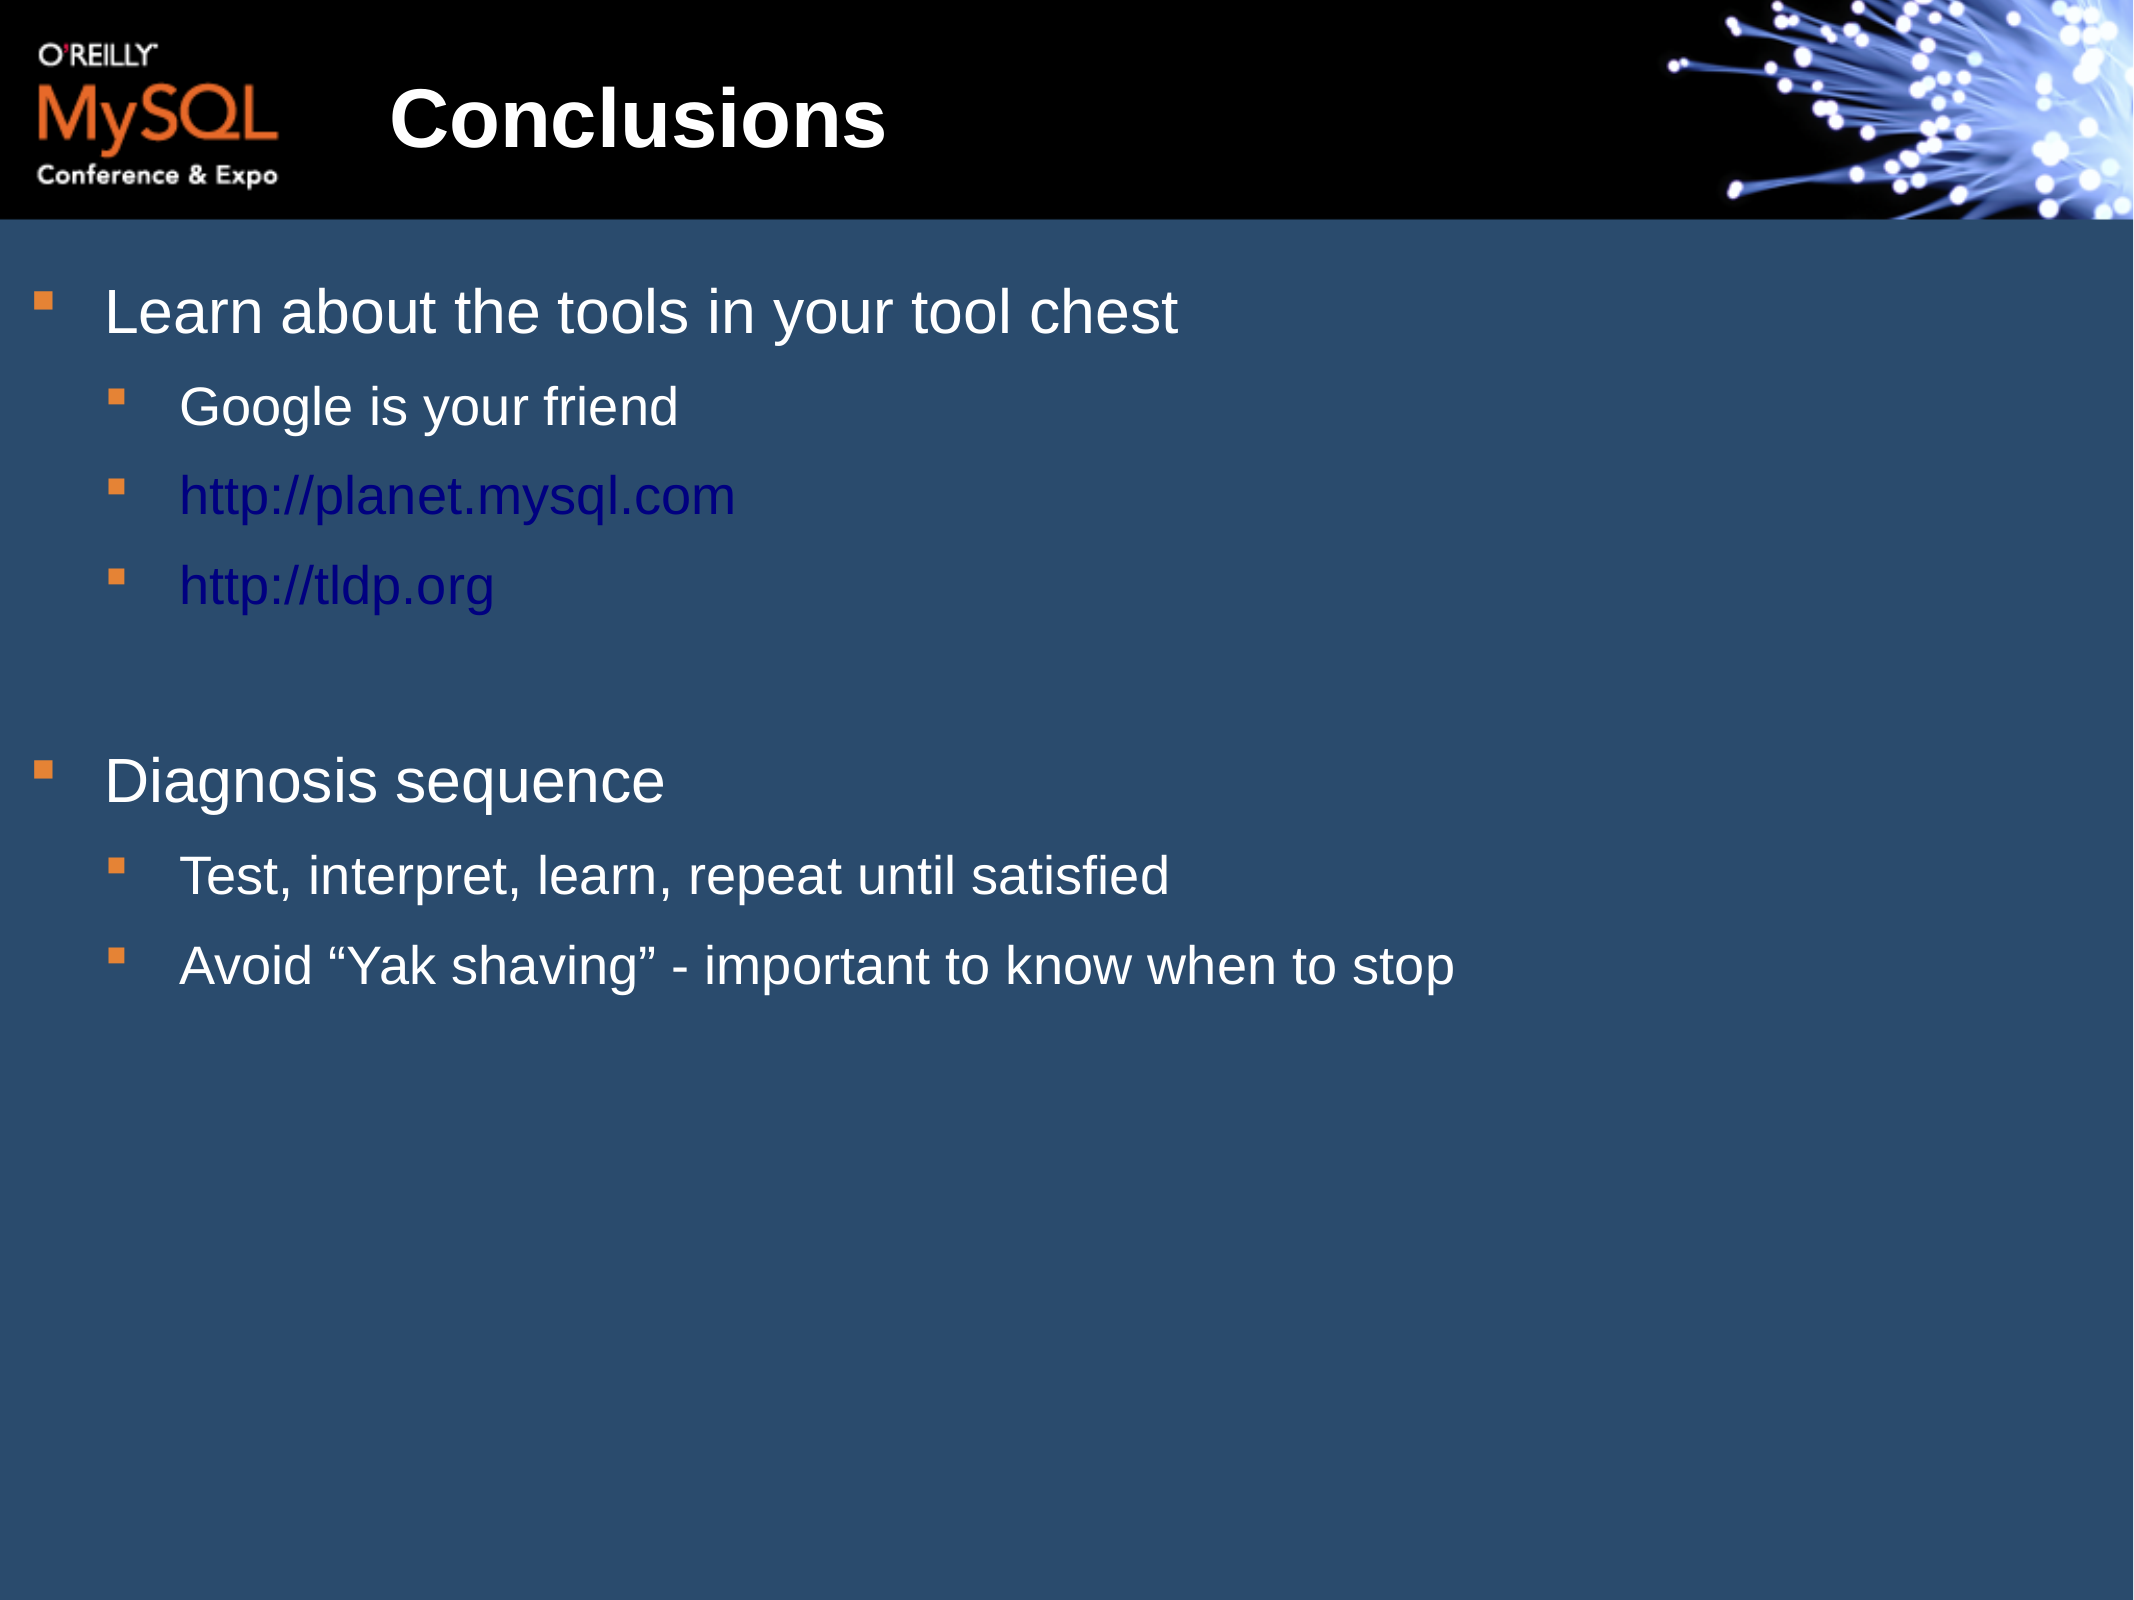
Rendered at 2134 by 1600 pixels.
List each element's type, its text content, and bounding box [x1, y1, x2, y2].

title Conclusions [381, 36, 2103, 193]
list Learn about the tools in your tool chest Google is your friend http://planet.mysql.com http://tldp.org Diagnosis sequence Test, interpret, learn, repeat until satisfied Avoid “Yak shaving” - important to know when to stop [0, 262, 2103, 1327]
picture [0, 0, 2134, 1600]
